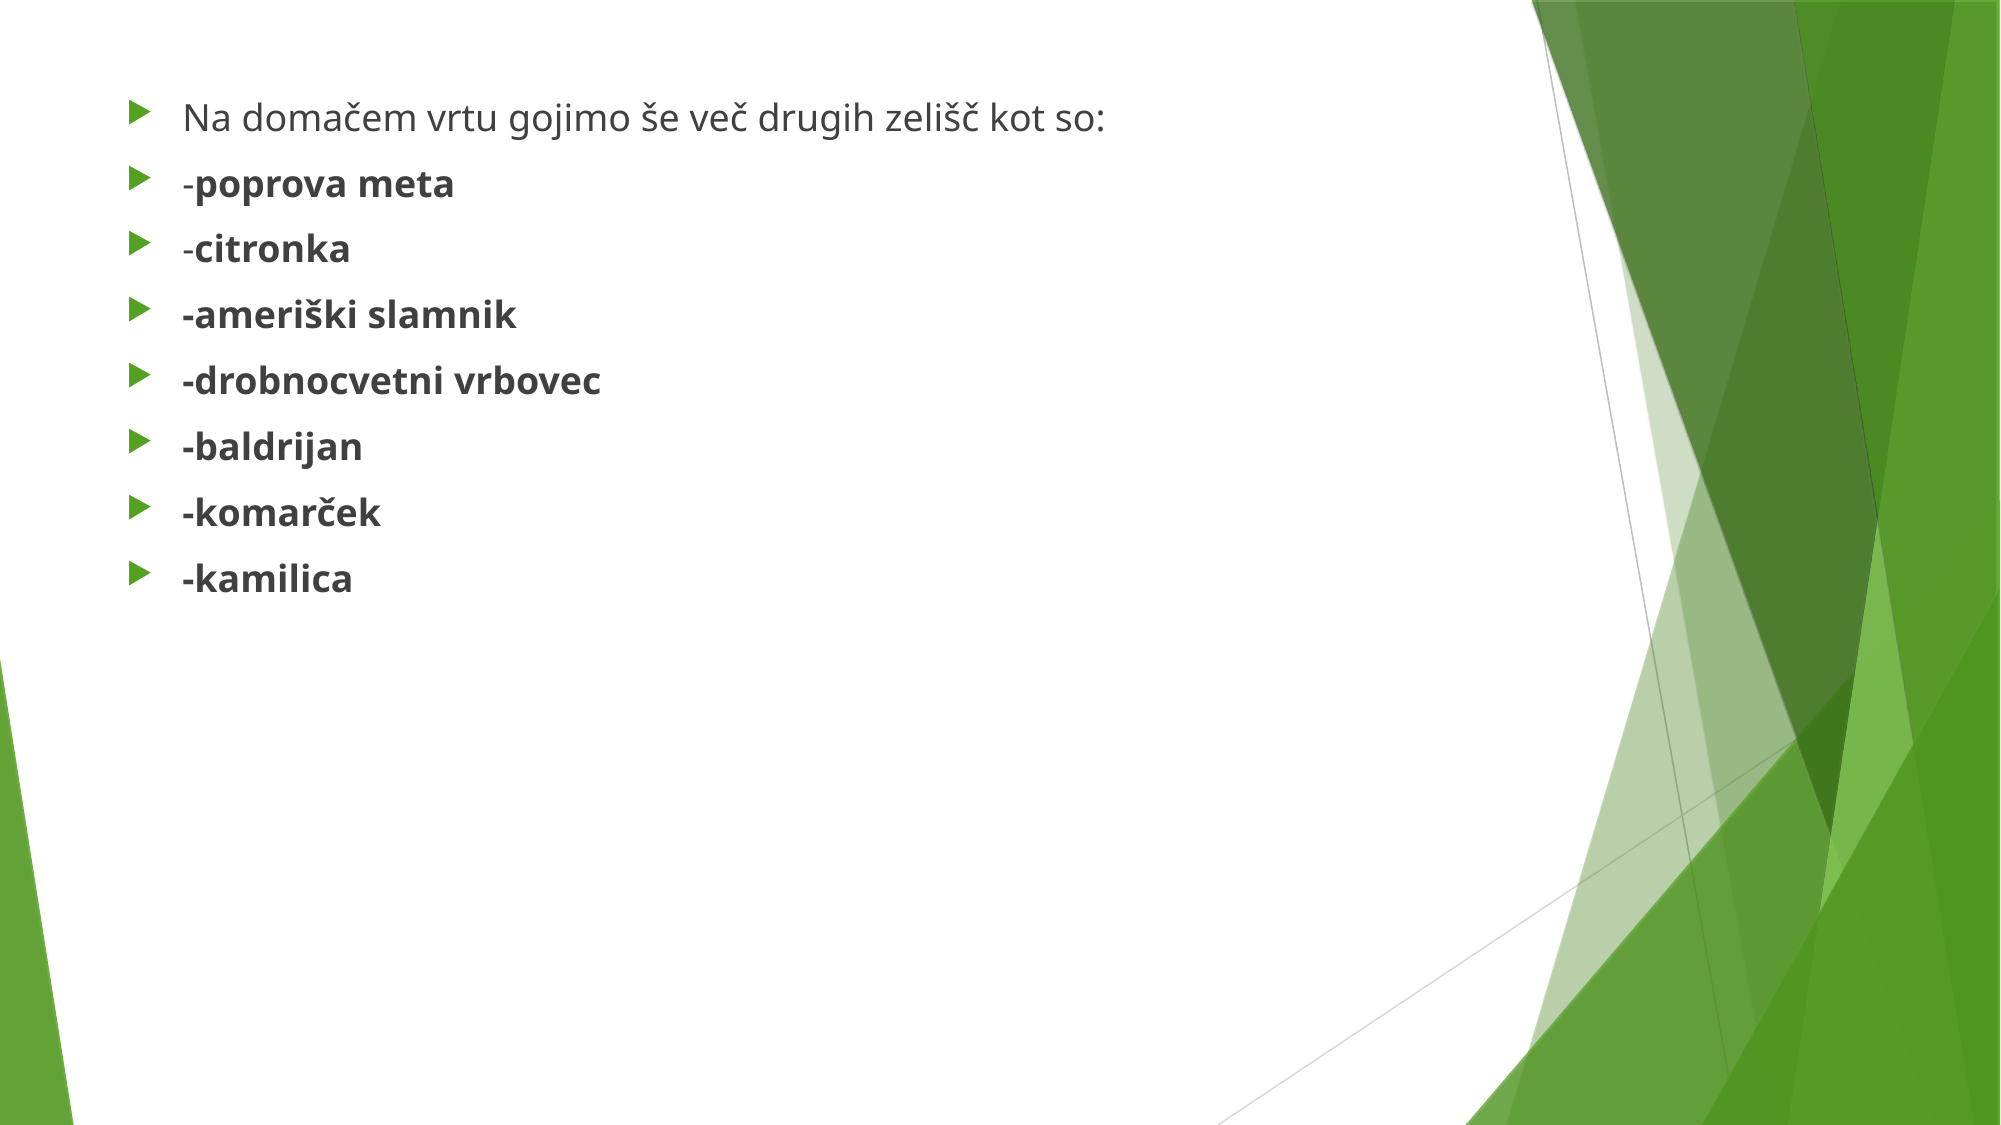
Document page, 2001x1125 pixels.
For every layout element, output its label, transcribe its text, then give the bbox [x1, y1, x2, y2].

list Na domačem vrtu gojimo še več drugih zelišč kot so: -poprova meta -citronka -ameriški slamnik -drobnocvetni vrbovec -baldrijan ­-komarček -kamilica [111, 86, 1522, 992]
